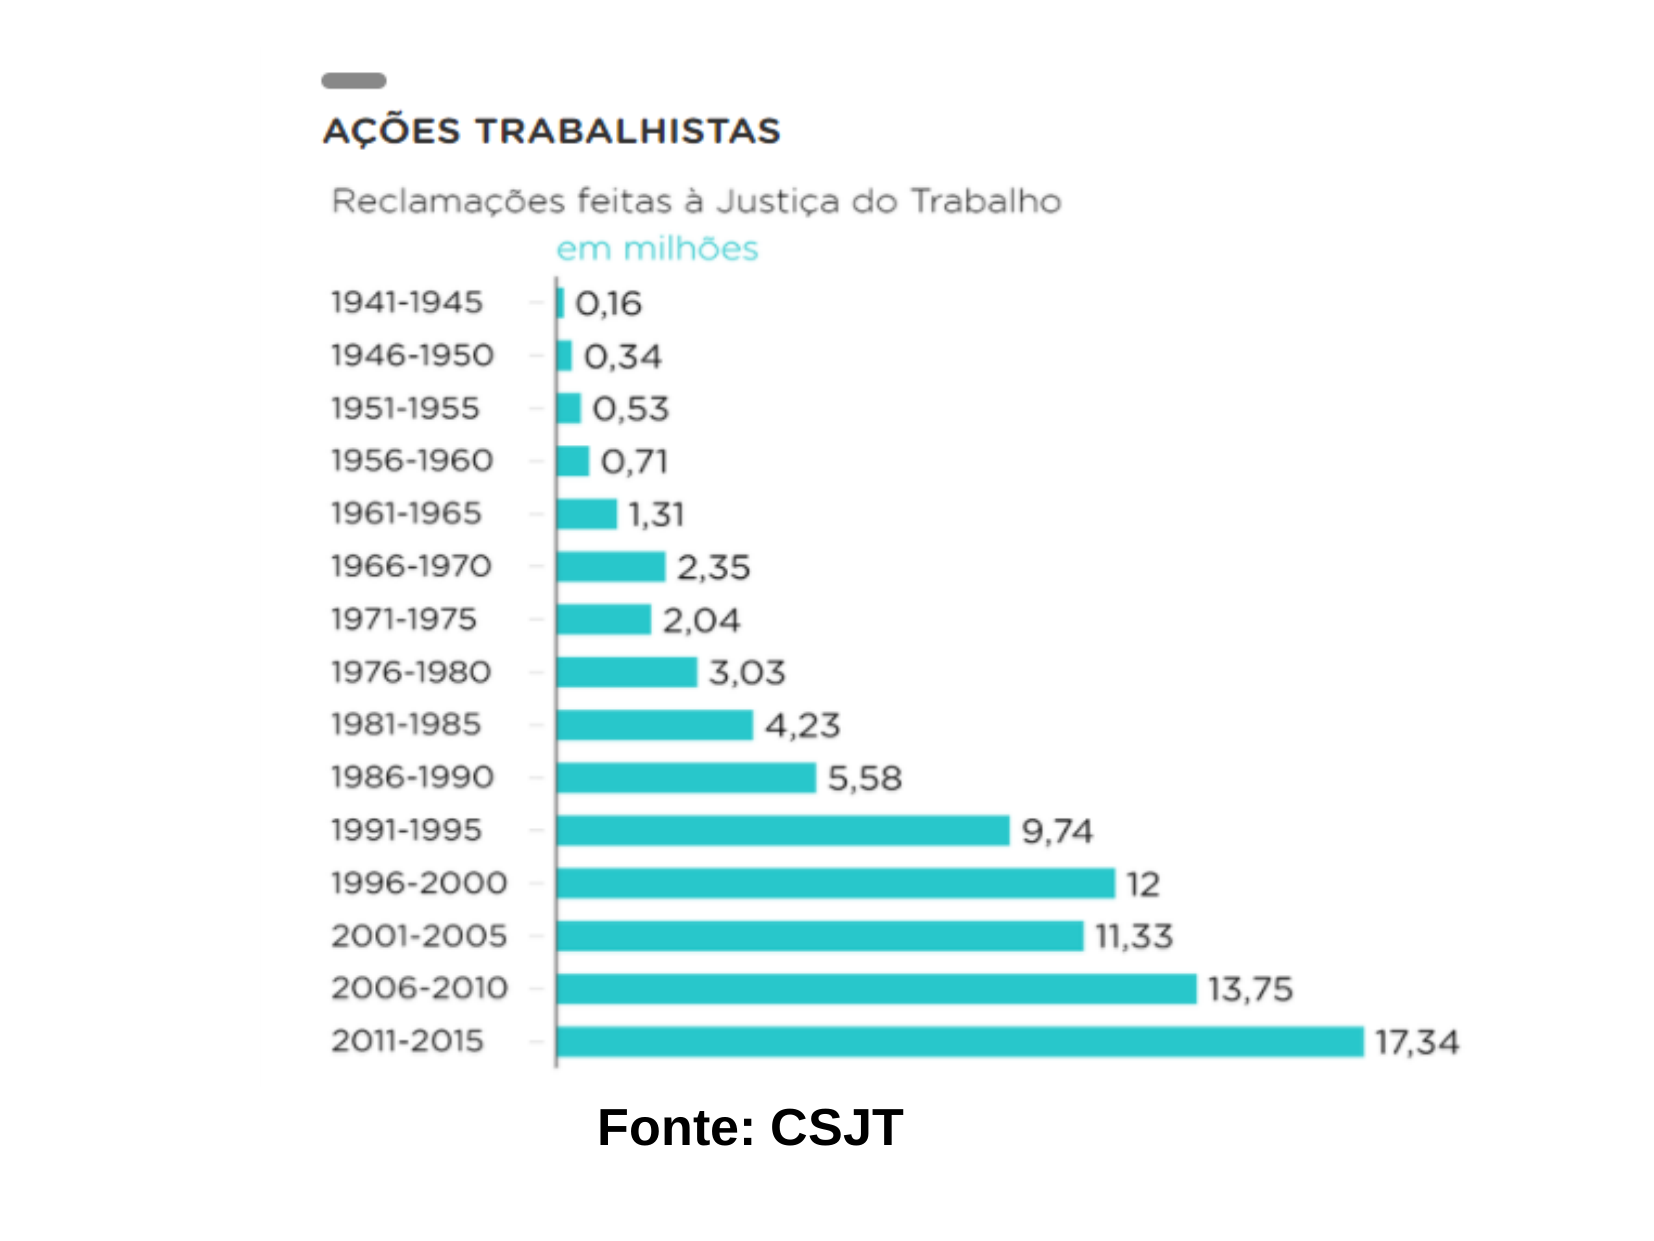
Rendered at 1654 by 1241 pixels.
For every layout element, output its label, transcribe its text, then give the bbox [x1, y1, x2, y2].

picture [259, 47, 1501, 1087]
text_box Fonte: CSJT [496, 1085, 1075, 1164]
